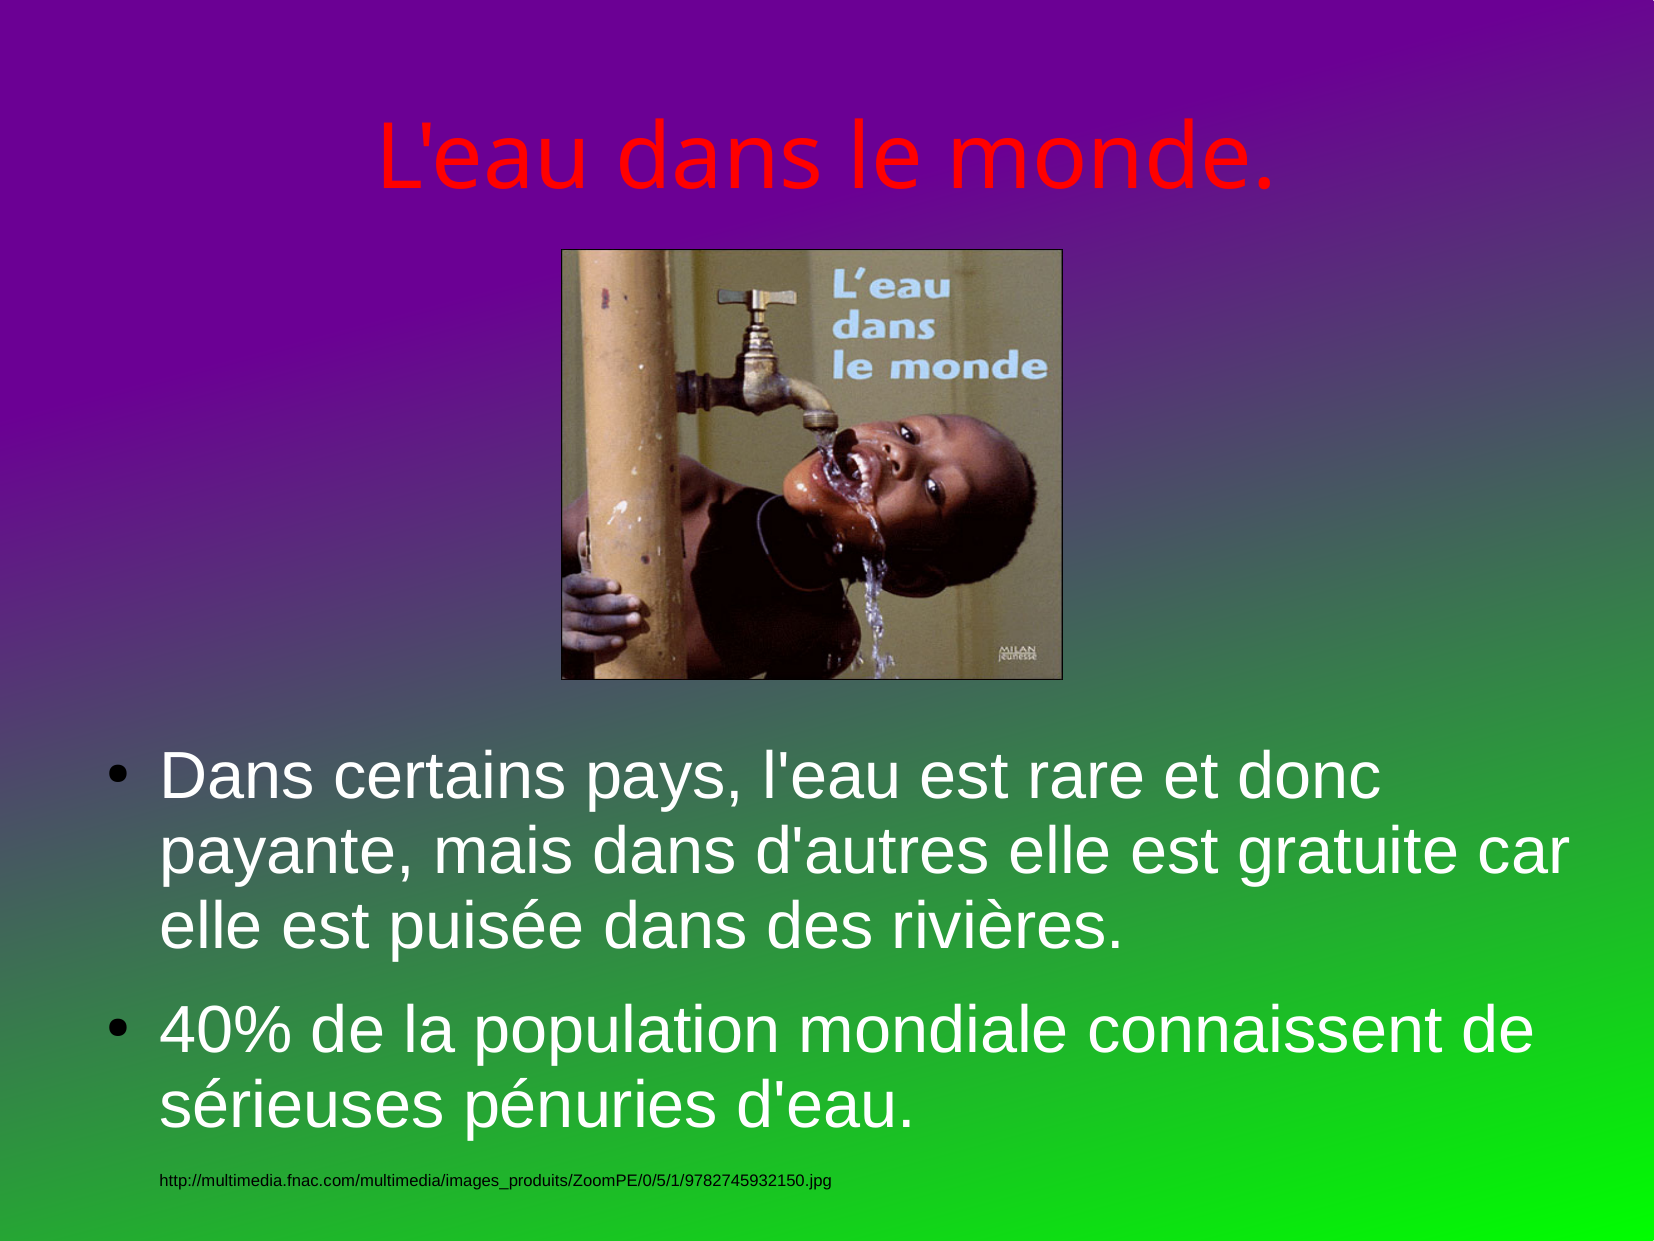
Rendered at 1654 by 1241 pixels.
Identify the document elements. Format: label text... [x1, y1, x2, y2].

title L'eau dans le monde. [82, 49, 1571, 257]
picture [561, 249, 1063, 680]
list Dans certains pays, l'eau est rare et donc payante, mais dans d'autres elle est gratuite car elle est puisée dans des rivières. 40% de la population mondiale connaissent de sérieuses pénuries d'eau. http://multimedia.fnac.com/multimedia/images_produits/ZoomPE/0/5/1/9782745932150.jpg [88, 738, 1577, 1191]
